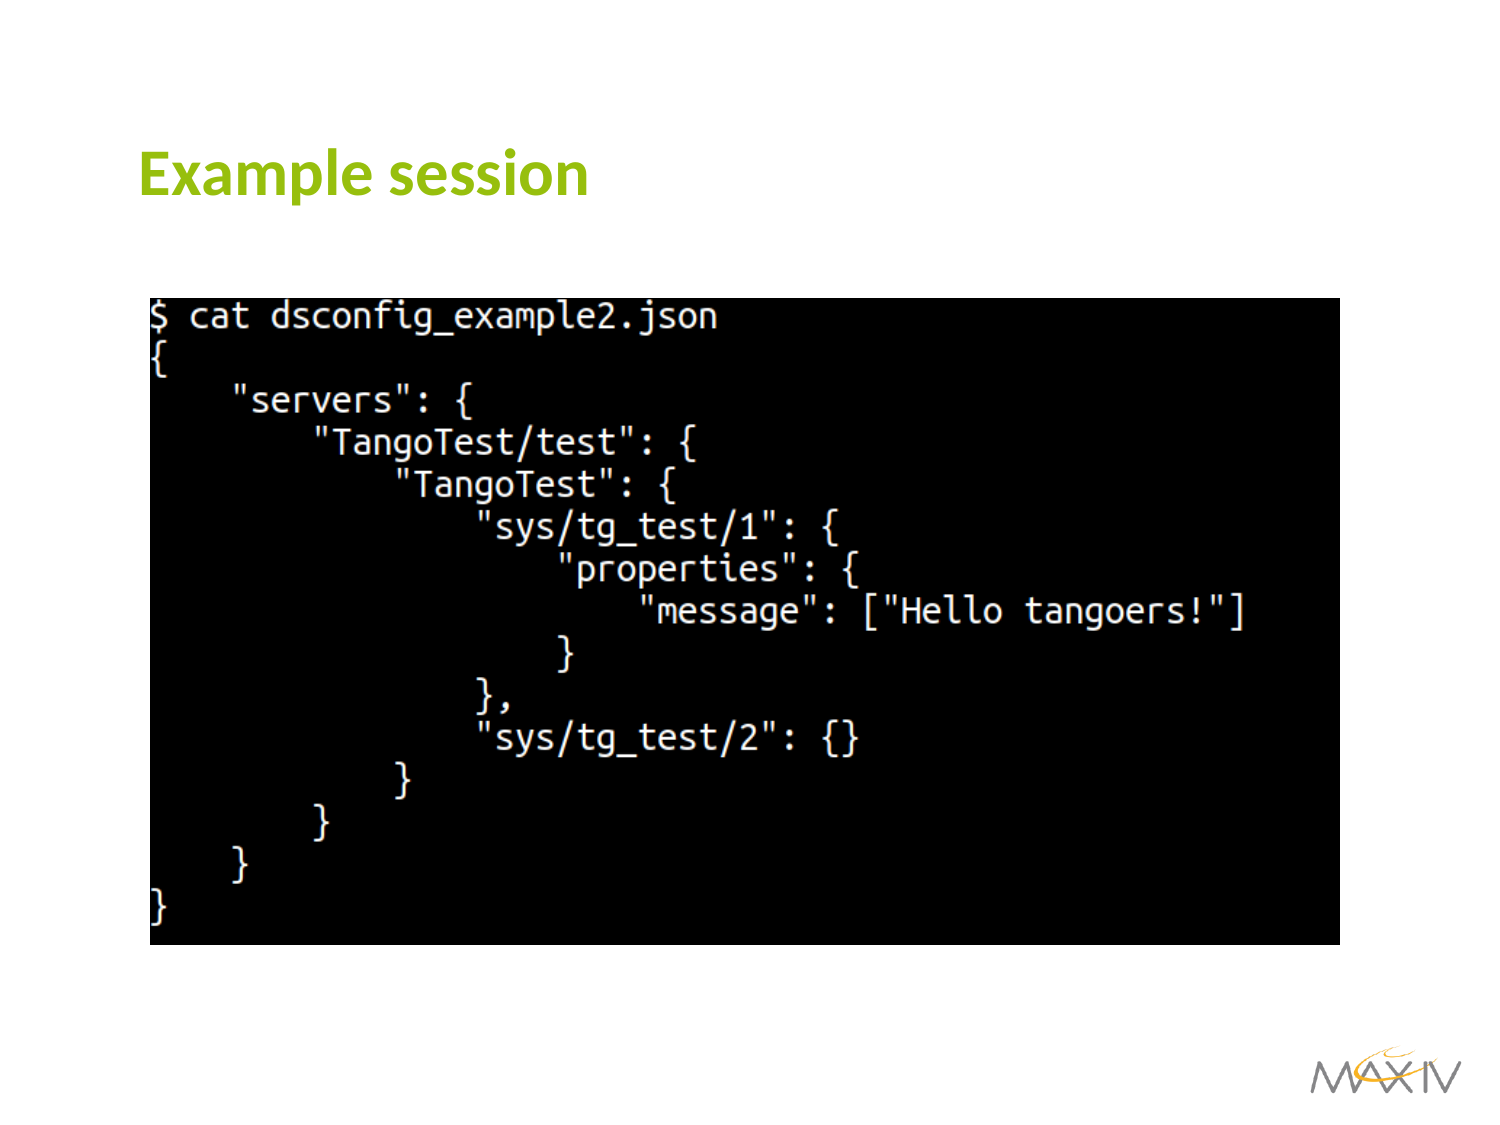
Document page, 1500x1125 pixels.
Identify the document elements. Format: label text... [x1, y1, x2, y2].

title Example session [123, 28, 1370, 217]
picture [150, 298, 1340, 946]
picture [1309, 1045, 1463, 1094]
